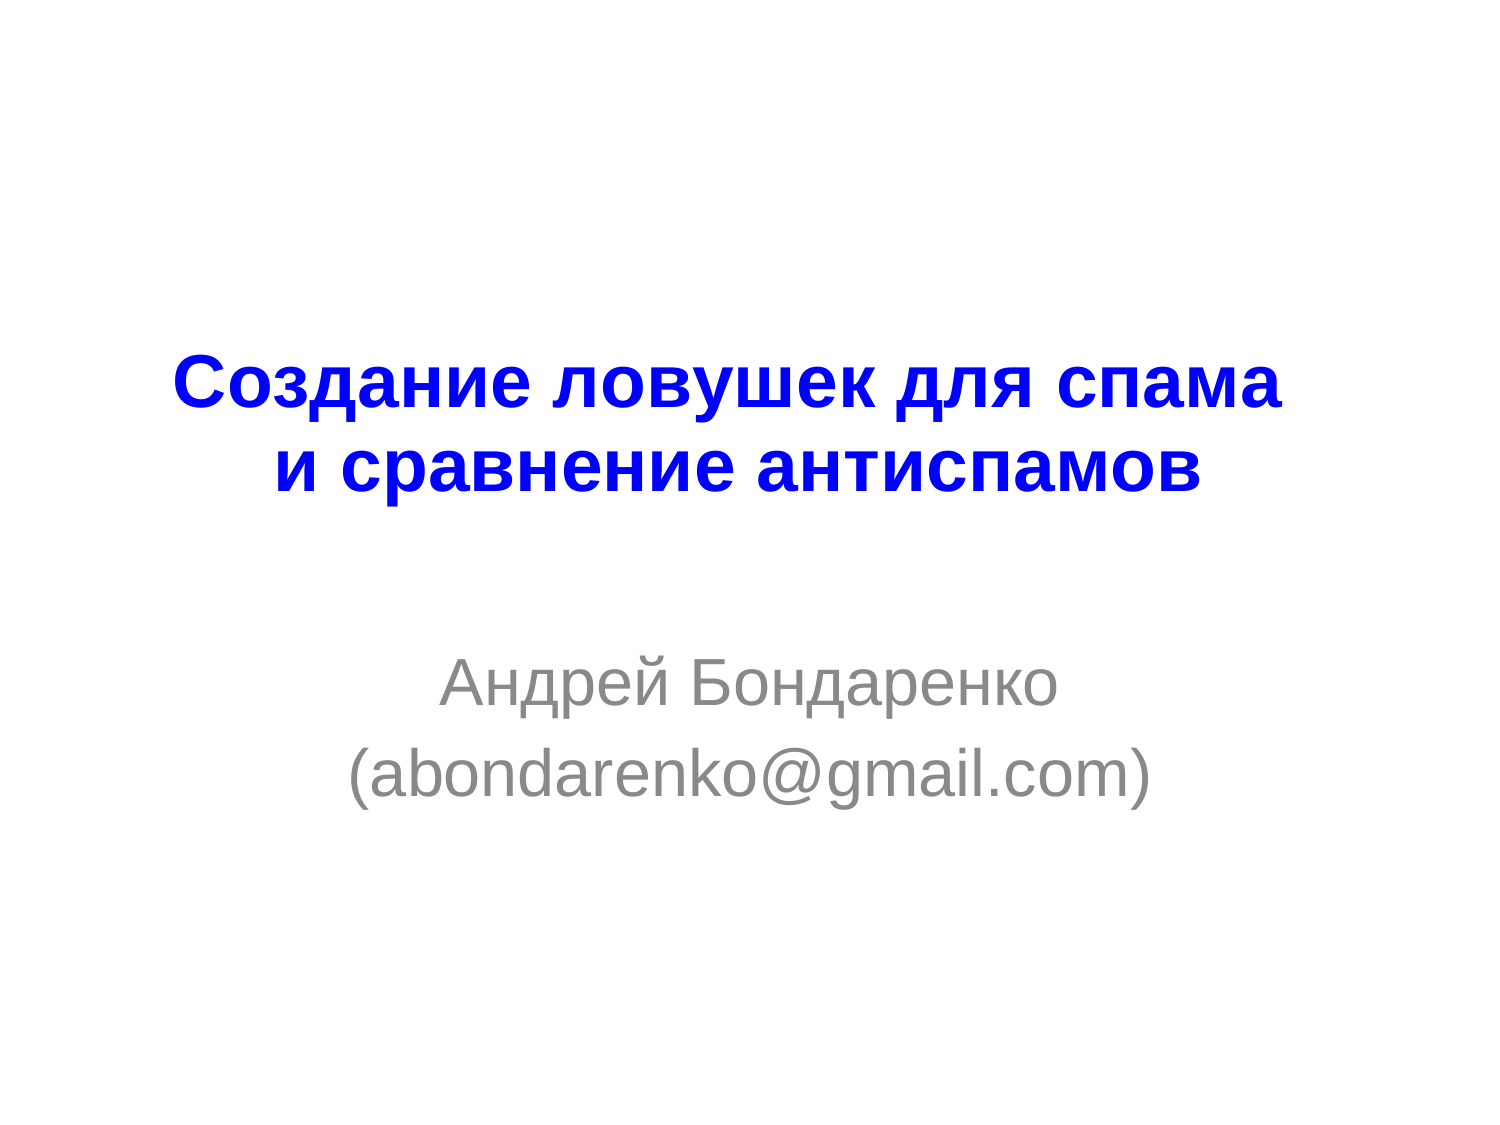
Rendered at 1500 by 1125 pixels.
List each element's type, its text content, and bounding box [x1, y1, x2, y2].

title Создание ловушек для спама и сравнение антиспамов [158, 331, 1318, 608]
text_box Андрей Бондаренко (abondarenko@gmail.com) [225, 637, 1276, 926]
